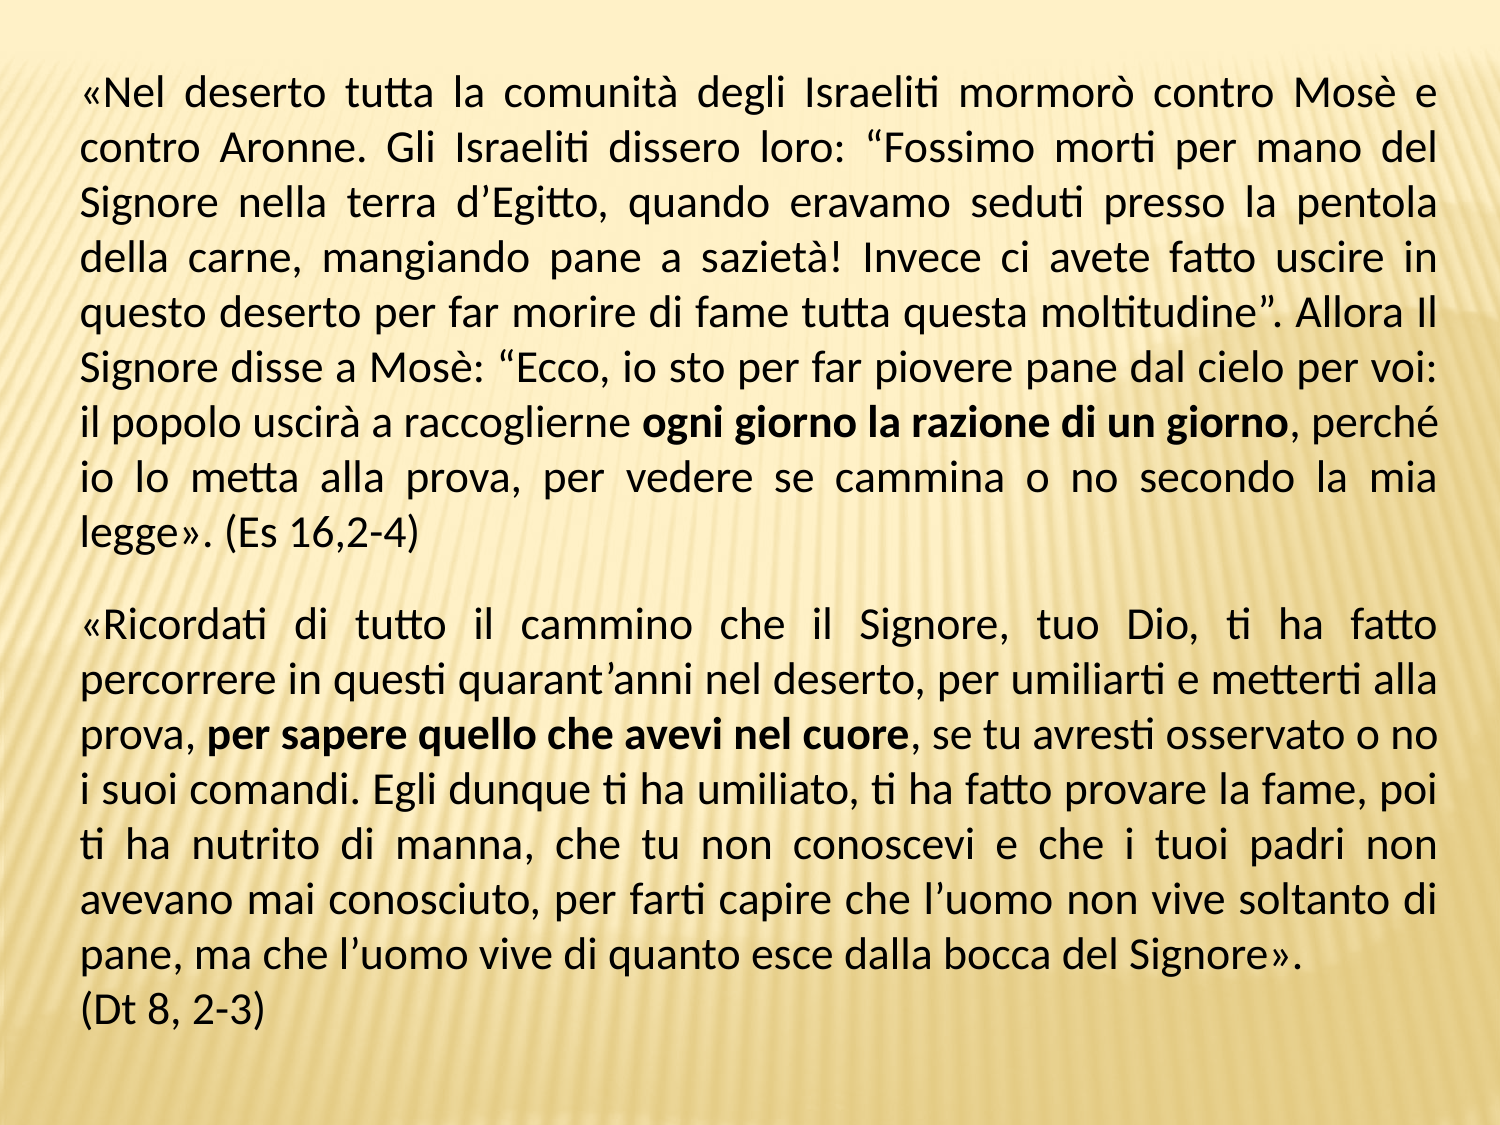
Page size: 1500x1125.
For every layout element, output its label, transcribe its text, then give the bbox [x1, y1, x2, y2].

text_box «Nel deserto tutta la comunità degli Israeliti mormorò contro Mosè e contro Aronne. Gli Israeliti dissero loro: “Fossimo morti per mano del Signore nella terra d’Egitto, quando eravamo seduti presso la pentola della carne, mangiando pane a sazietà! Invece ci avete fatto uscire in questo deserto per far morire di fame tutta questa moltitudine”. Allora Il Signore disse a Mosè: “Ecco, io sto per far piovere pane dal cielo per voi: il popolo uscirà a raccoglierne ogni giorno la razione di un giorno, perché io lo metta alla prova, per vedere se cammina o no secondo la mia legge». (Es 16,2-4) [64, 54, 1455, 570]
text_box «Ricordati di tutto il cammino che il Signore, tuo Dio, ti ha fatto percorrere in questi quarant’anni nel deserto, per umiliarti e metterti alla prova, per sapere quello che avevi nel cuore, se tu avresti osservato o no i suoi comandi. Egli dunque ti ha umiliato, ti ha fatto provare la fame, poi ti ha nutrito di manna, che tu non conoscevi e che i tuoi padri non avevano mai conosciuto, per farti capire che l’uomo non vive soltanto di pane, ma che l’uomo vive di quanto esce dalla bocca del Signore». (Dt 8, 2-3) [64, 586, 1455, 1046]
